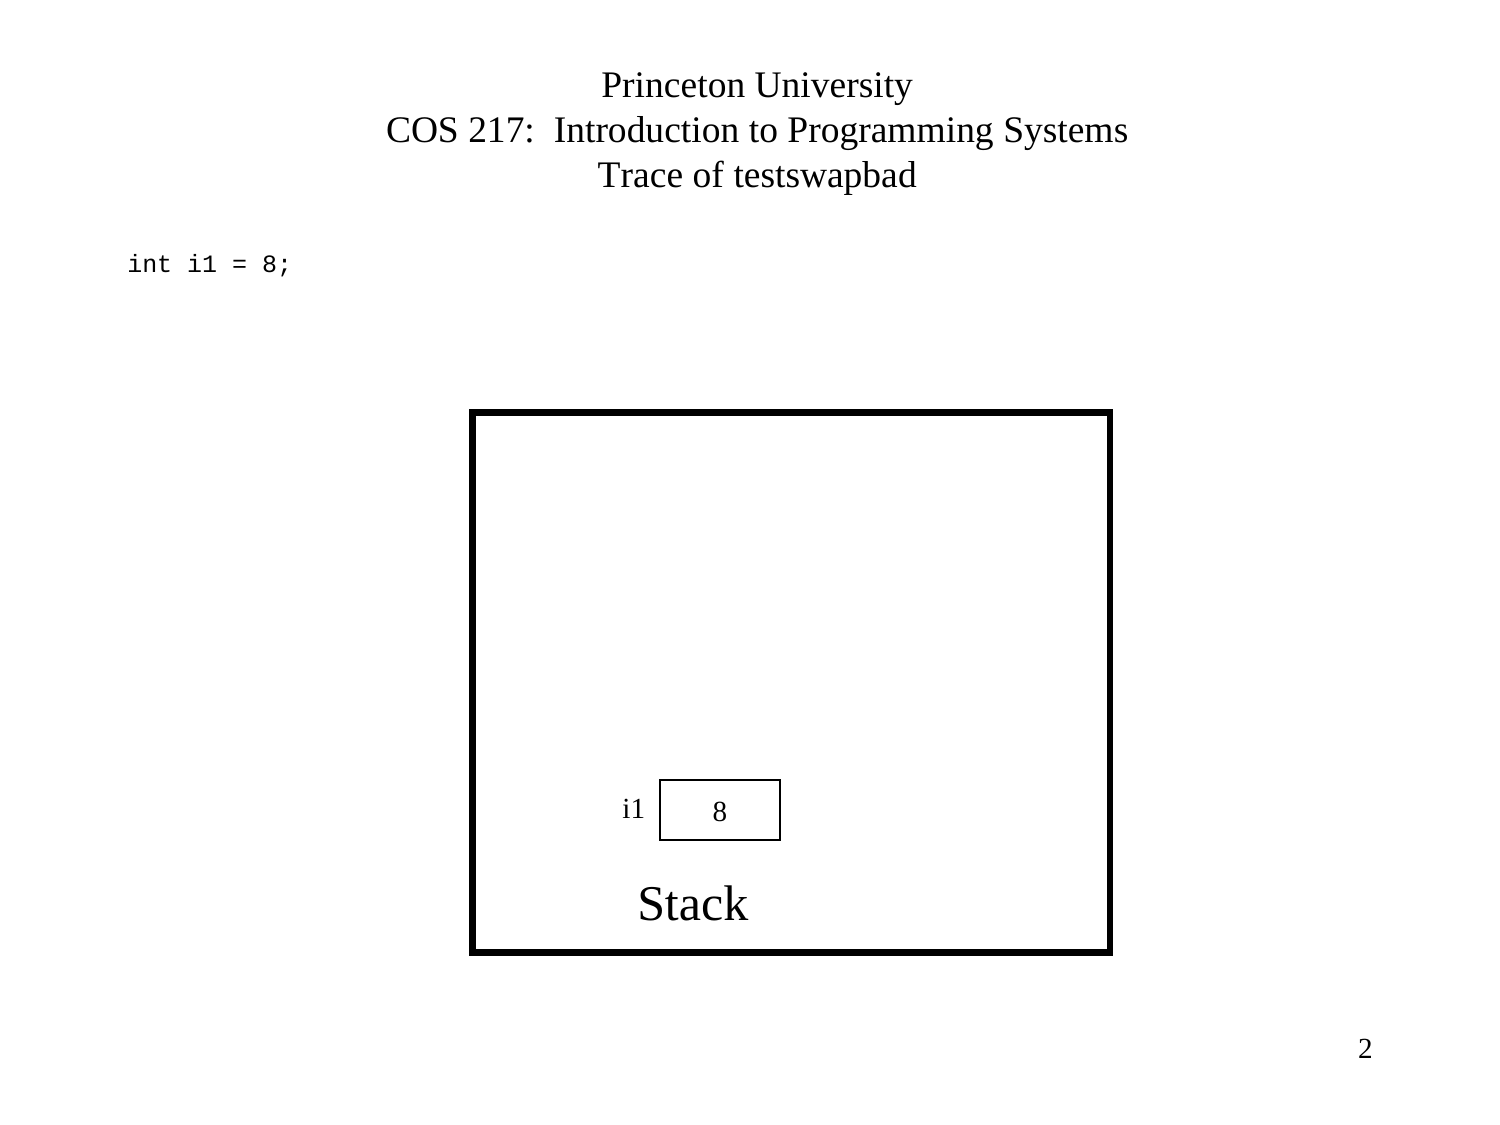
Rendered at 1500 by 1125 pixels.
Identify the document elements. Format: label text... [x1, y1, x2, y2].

text_box 8 [660, 780, 781, 841]
text_box int i1 = 8; [112, 239, 728, 286]
text_box Stack [622, 862, 802, 938]
text_box Princeton University COS 217: Introduction to Programming Systems Trace of testswapbad [202, 52, 1313, 203]
text_box i1 [492, 782, 660, 833]
